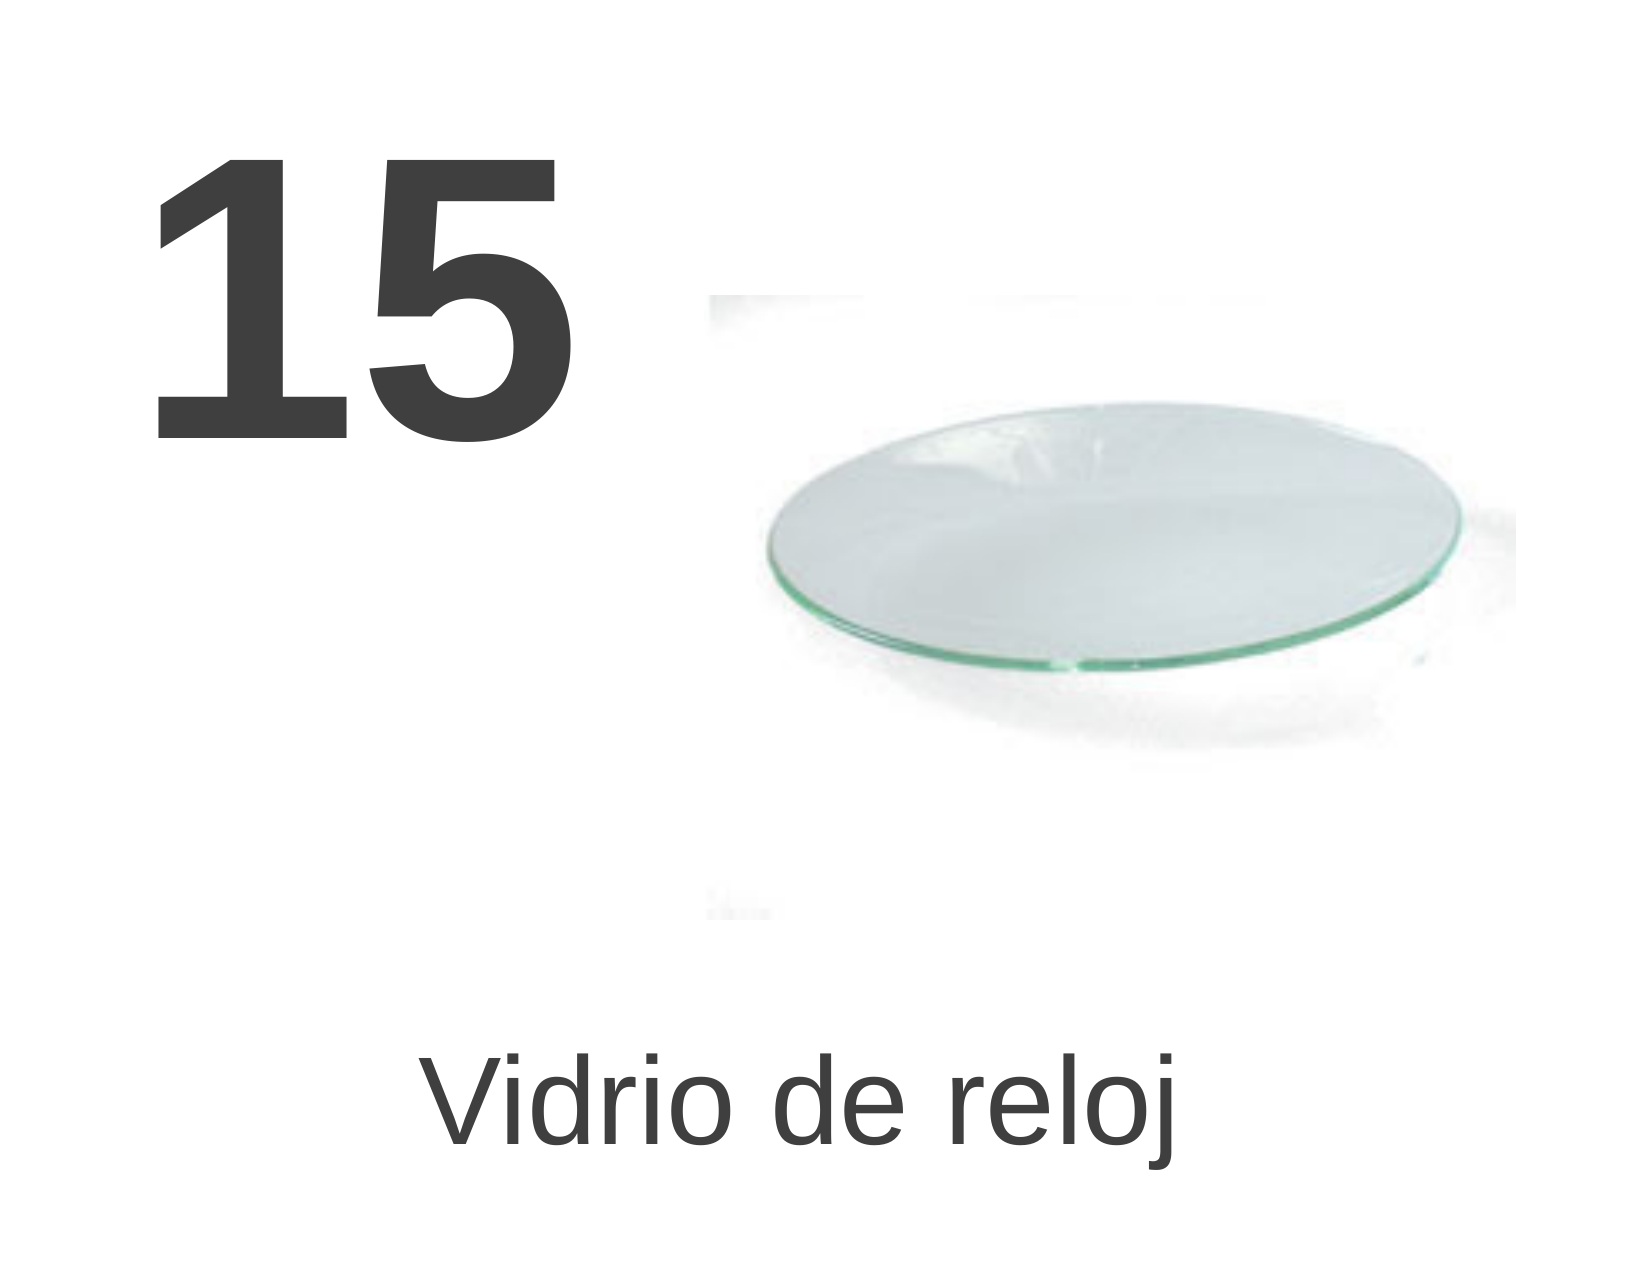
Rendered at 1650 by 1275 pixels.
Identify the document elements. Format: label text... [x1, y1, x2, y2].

text_box 15 [91, 83, 625, 534]
text_box Vidrio de reloj [122, 1012, 1477, 1179]
picture [704, 295, 1516, 920]
